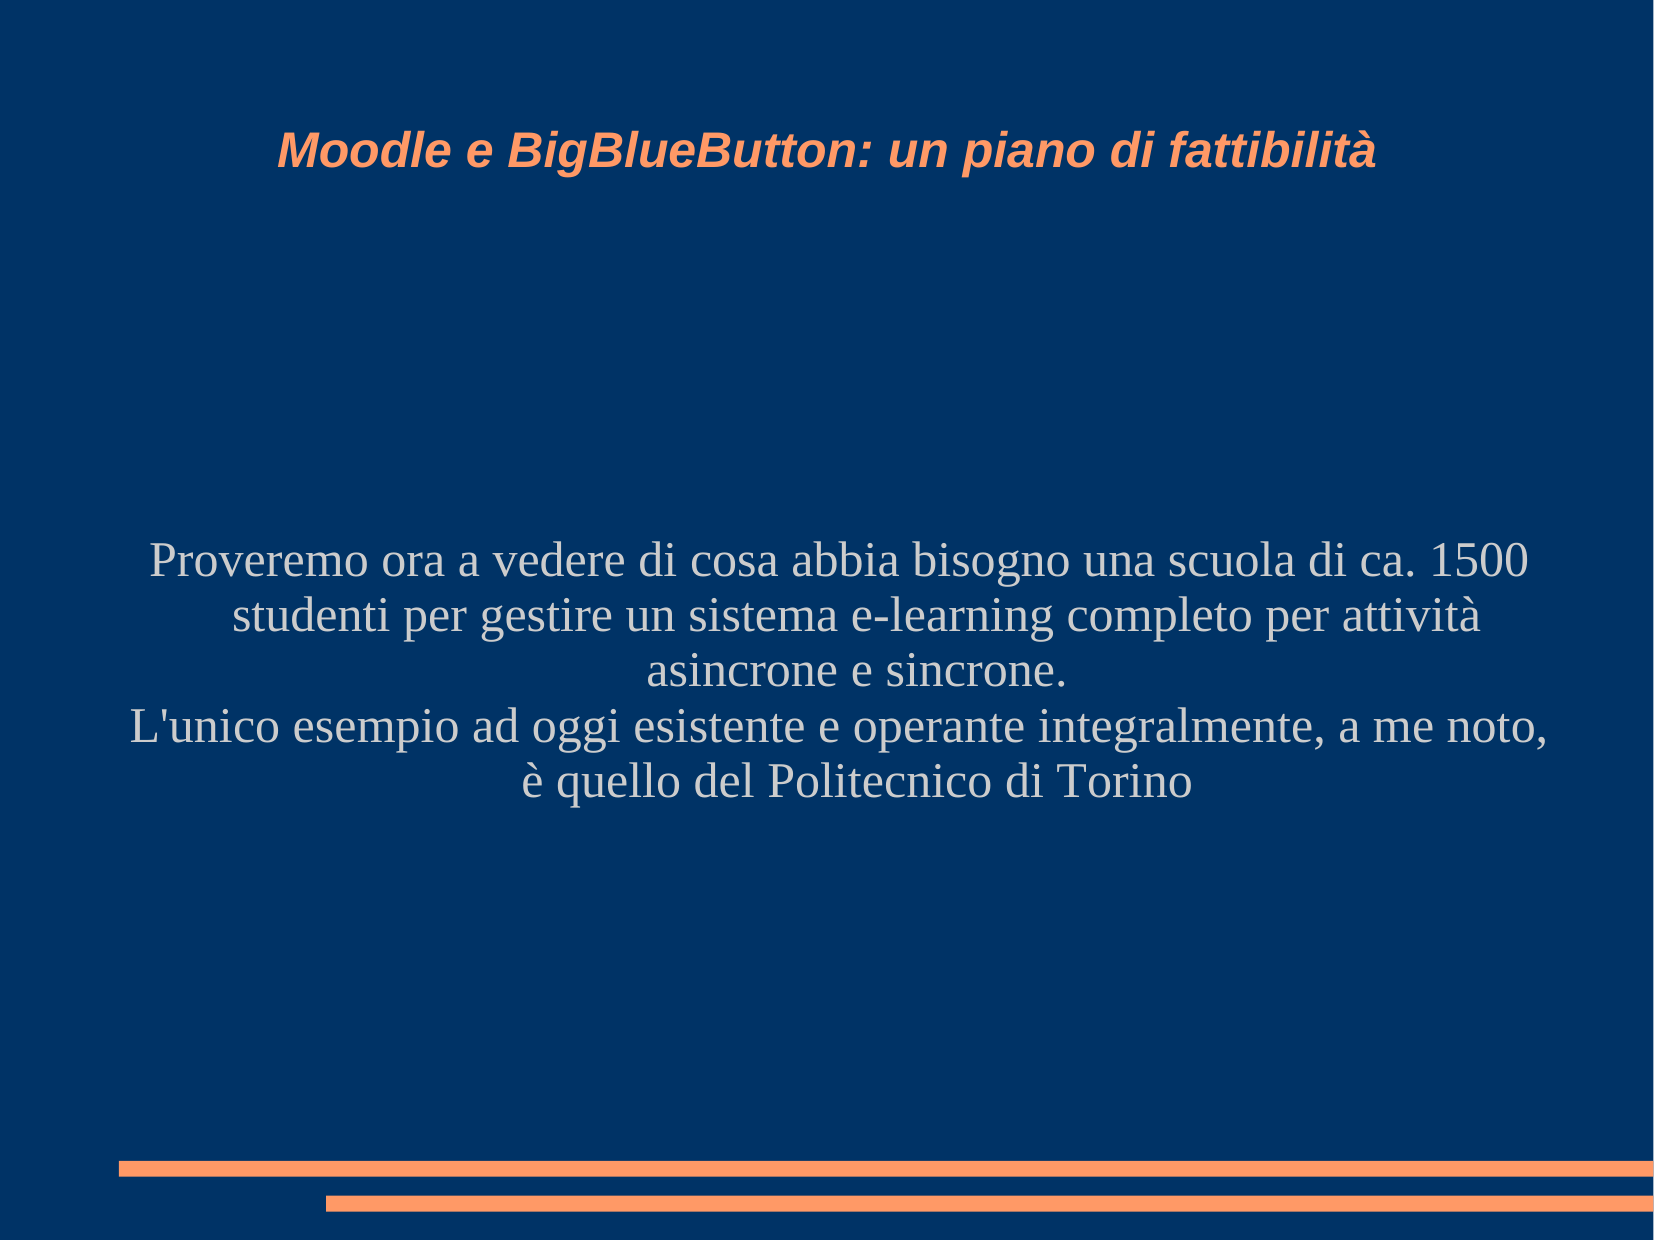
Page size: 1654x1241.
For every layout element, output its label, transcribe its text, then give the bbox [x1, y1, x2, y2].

subtitle Proveremo ora a vedere di cosa abbia bisogno una scuola di ca. 1500 studenti per gestire un sistema e-learning completo per attività asincrone e sincrone. L'unico esempio ad oggi esistente e operante integralmente, a me noto, è quello del Politecnico di Torino [120, 264, 1560, 1075]
title Moodle e BigBlueButton: un piano di fattibilità [121, 46, 1534, 254]
